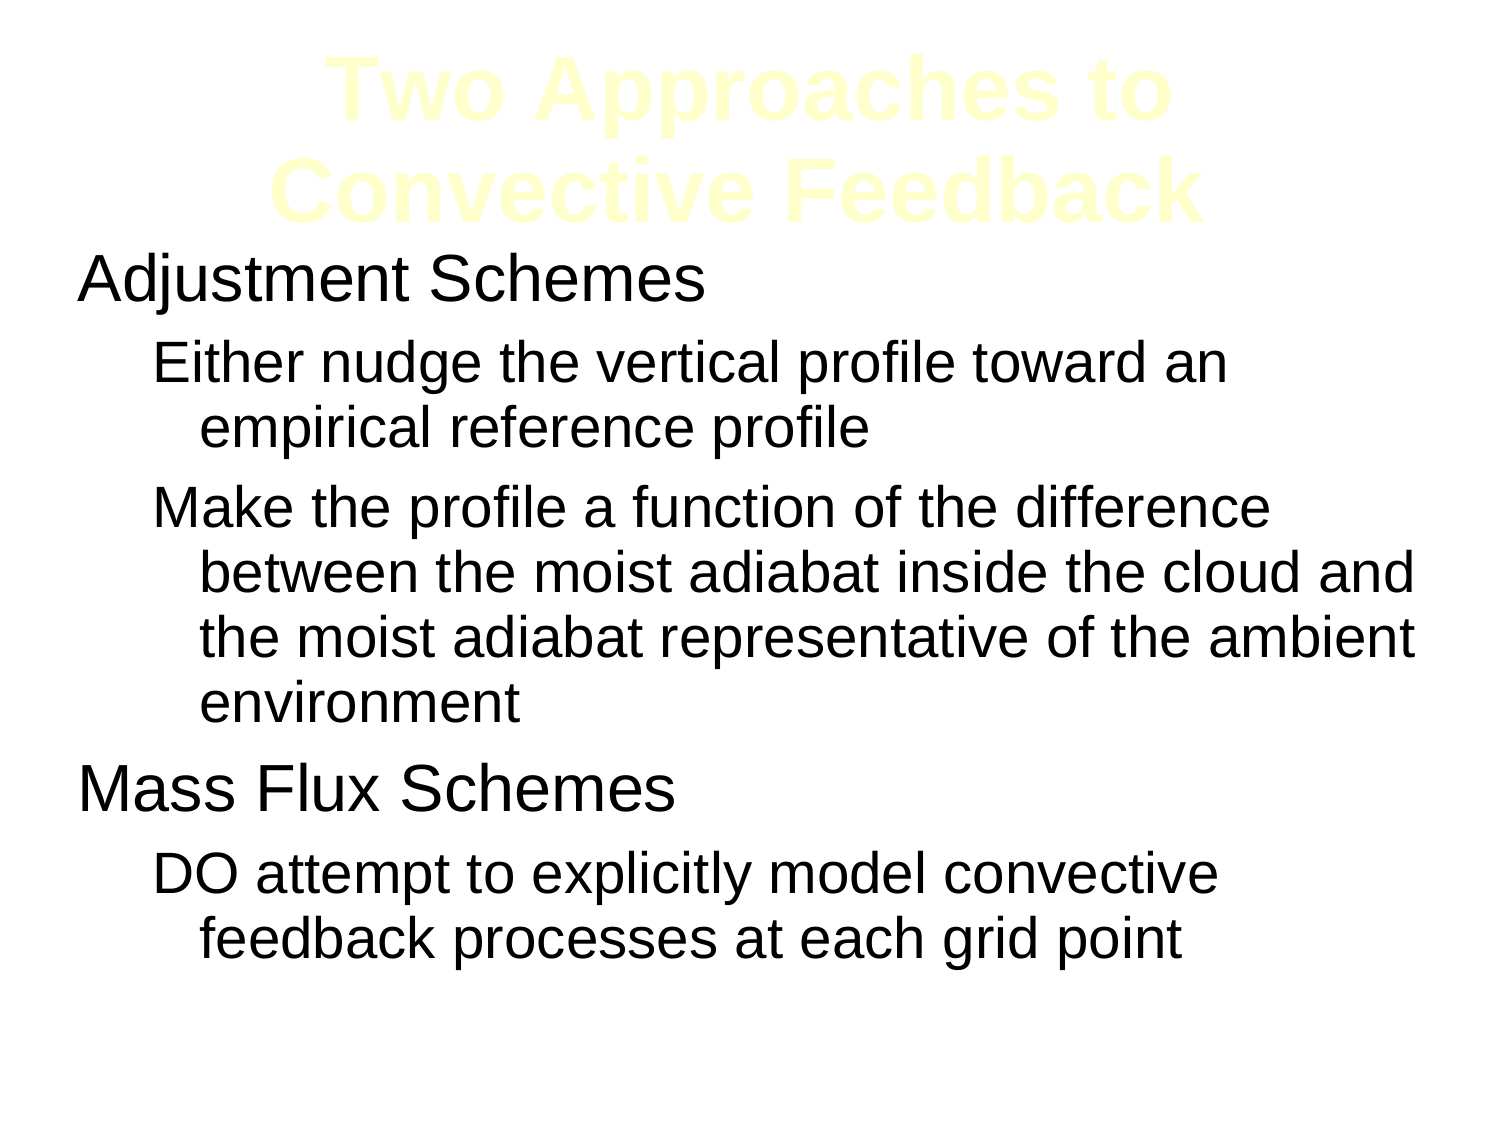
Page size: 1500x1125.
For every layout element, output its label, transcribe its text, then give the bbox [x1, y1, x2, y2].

list Adjustment Schemes Either nudge the vertical profile toward an empirical reference profile Make the profile a function of the difference between the moist adiabat inside the cloud and the moist adiabat representative of the ambient environment Mass Flux Schemes DO attempt to explicitly model convective feedback processes at each grid point [62, 233, 1463, 1125]
title Two Approaches to Convective Feedback [112, 14, 1388, 233]
